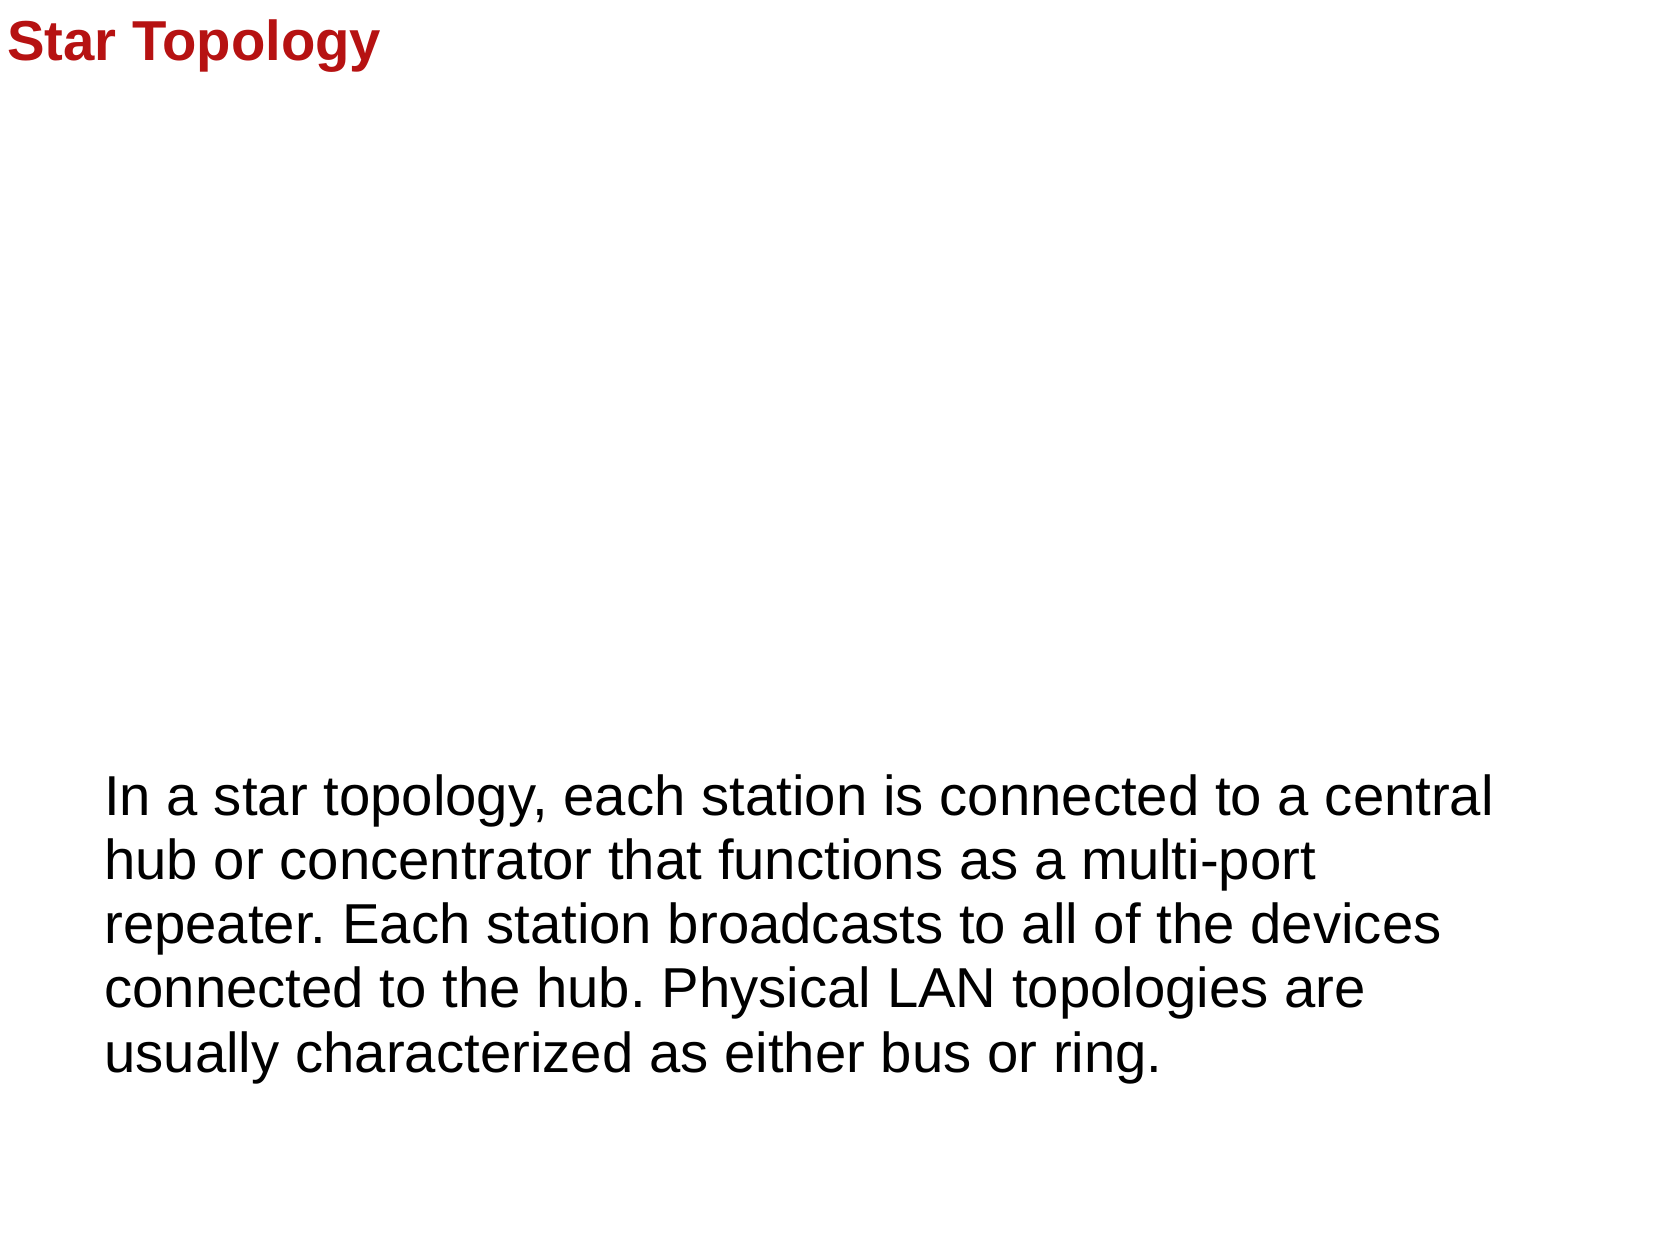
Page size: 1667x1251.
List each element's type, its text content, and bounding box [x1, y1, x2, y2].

text_box In a star topology, each station is connected to a central hub or concentrator that functions as a multi-port repeater. Each station broadcasts to all of the devices connected to the hub. Physical LAN topologies are usually characterized as either bus or ring. [104, 764, 1507, 1085]
text_box Star Topology [7, 9, 400, 74]
